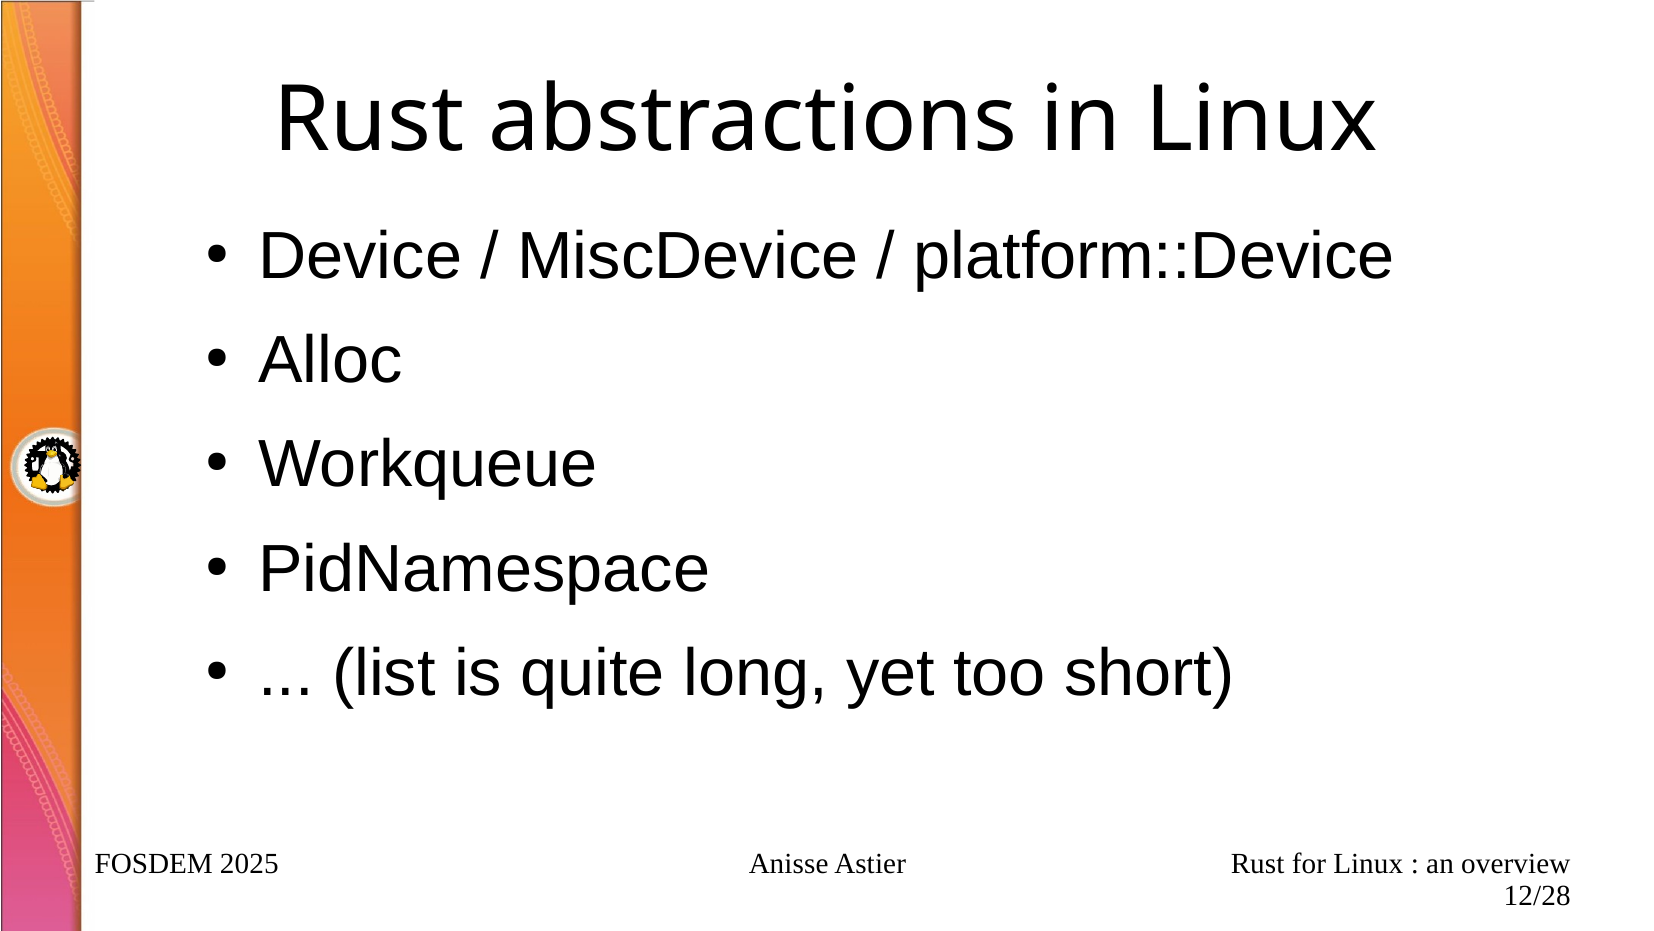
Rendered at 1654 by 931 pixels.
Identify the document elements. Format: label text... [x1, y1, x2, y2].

list Device / MiscDevice / platform::Device Alloc Workqueue PidNamespace ... (list is quite long, yet too short) [187, 217, 1571, 758]
title Rust abstractions in Linux [82, 37, 1571, 193]
picture [2, 2, 95, 931]
